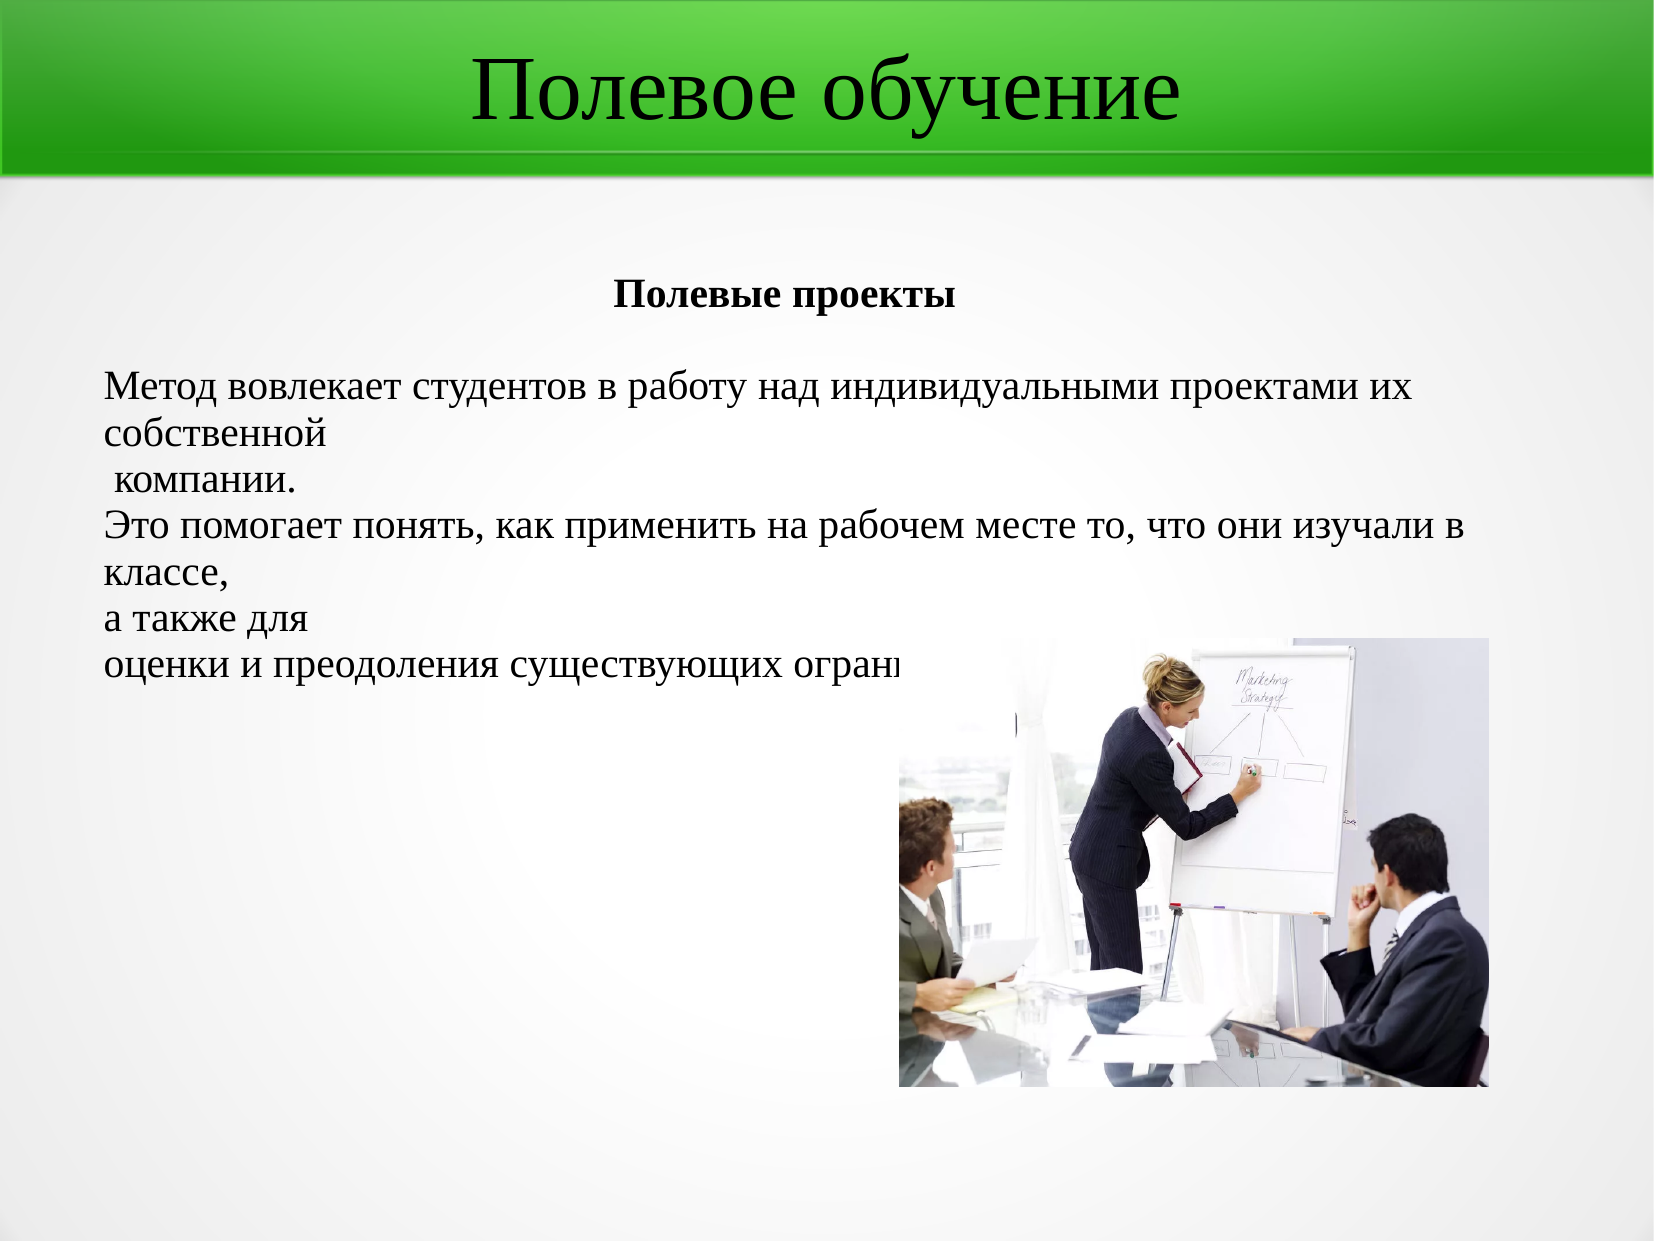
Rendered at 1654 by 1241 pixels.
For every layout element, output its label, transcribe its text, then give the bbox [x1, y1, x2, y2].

title Полевое обучение [82, 11, 1571, 154]
picture [899, 638, 1489, 1087]
text_box Полевые проекты Метод вовлекает студентов в работу над индивидуальными проектами их собственной компании. Это помогает понять, как применить на рабочем месте то, что они изучали в классе, а также для оценки и преодоления существующих ограничений. [88, 262, 1560, 556]
